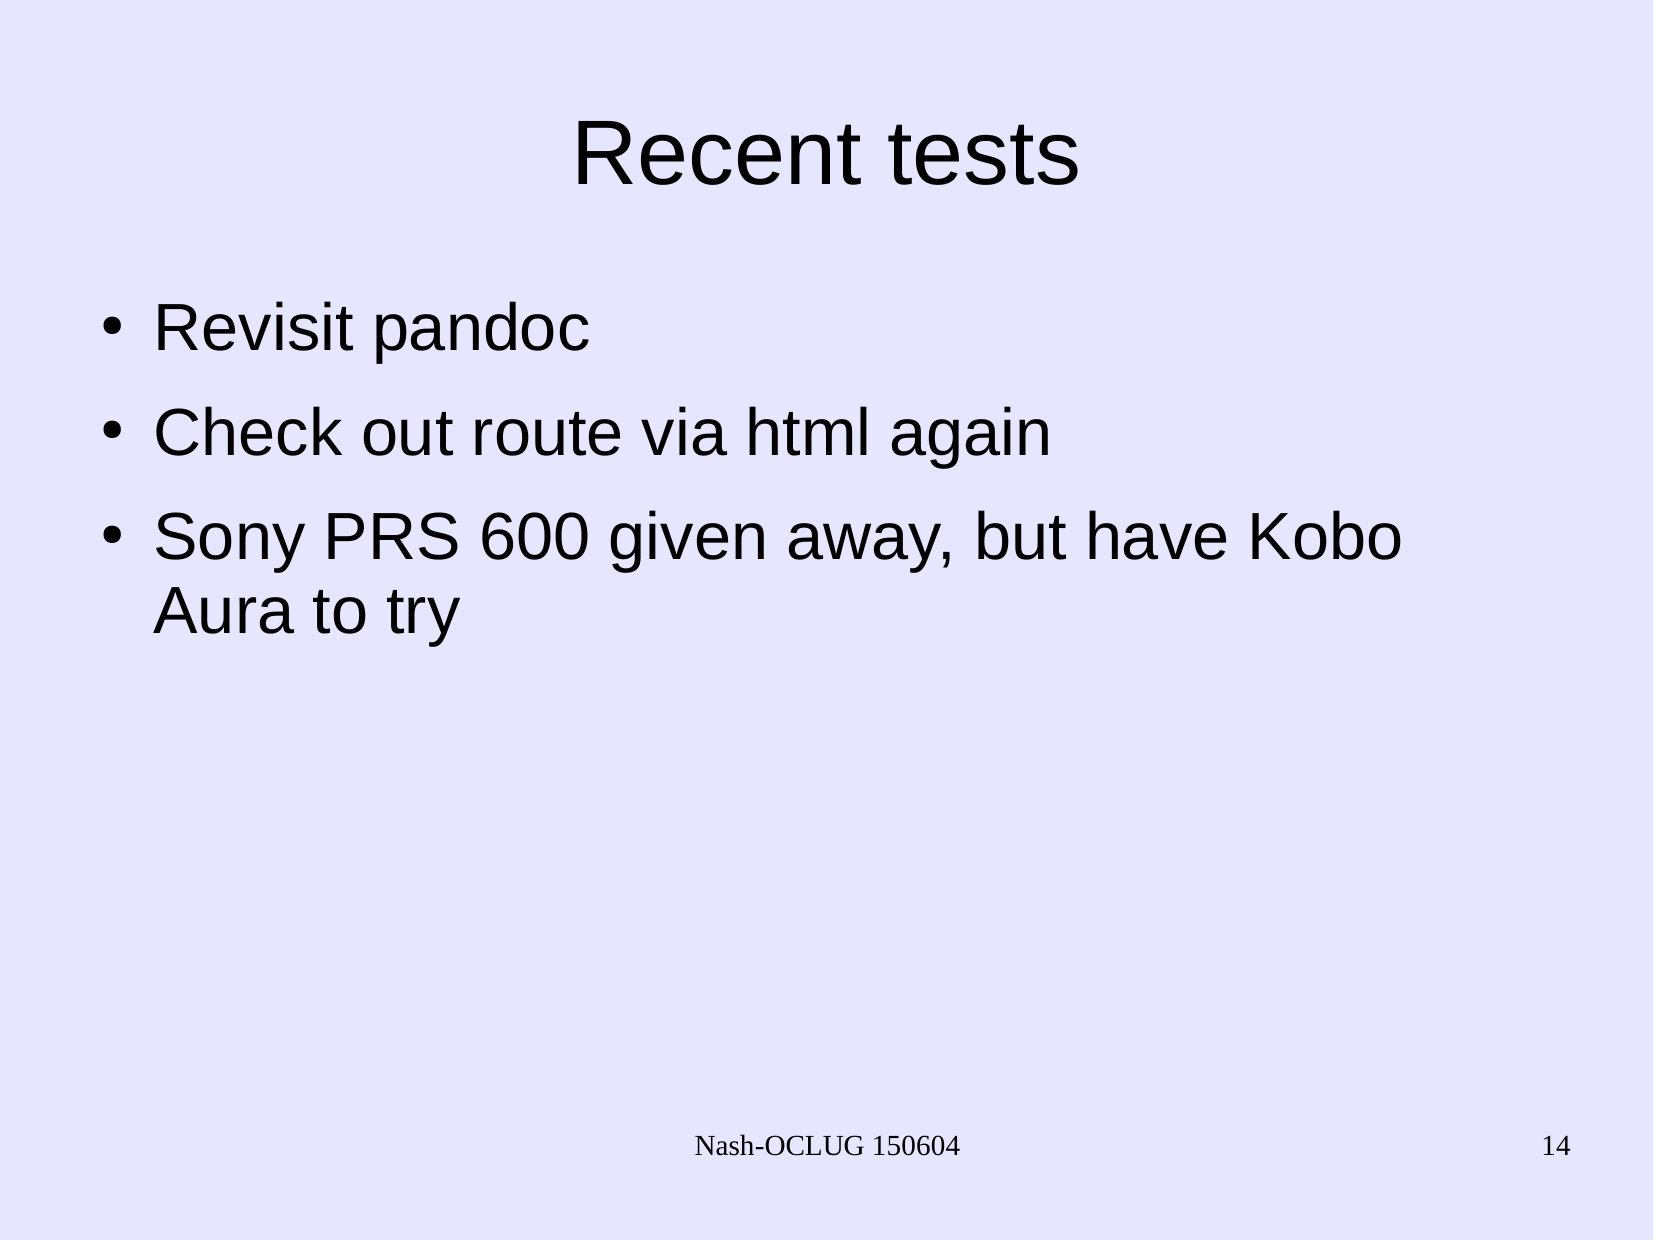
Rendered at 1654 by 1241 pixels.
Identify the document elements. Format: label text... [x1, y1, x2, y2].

title Recent tests [82, 49, 1571, 257]
list Revisit pandoc Check out route via html again Sony PRS 600 given away, but have Kobo Aura to try [82, 290, 1538, 1010]
